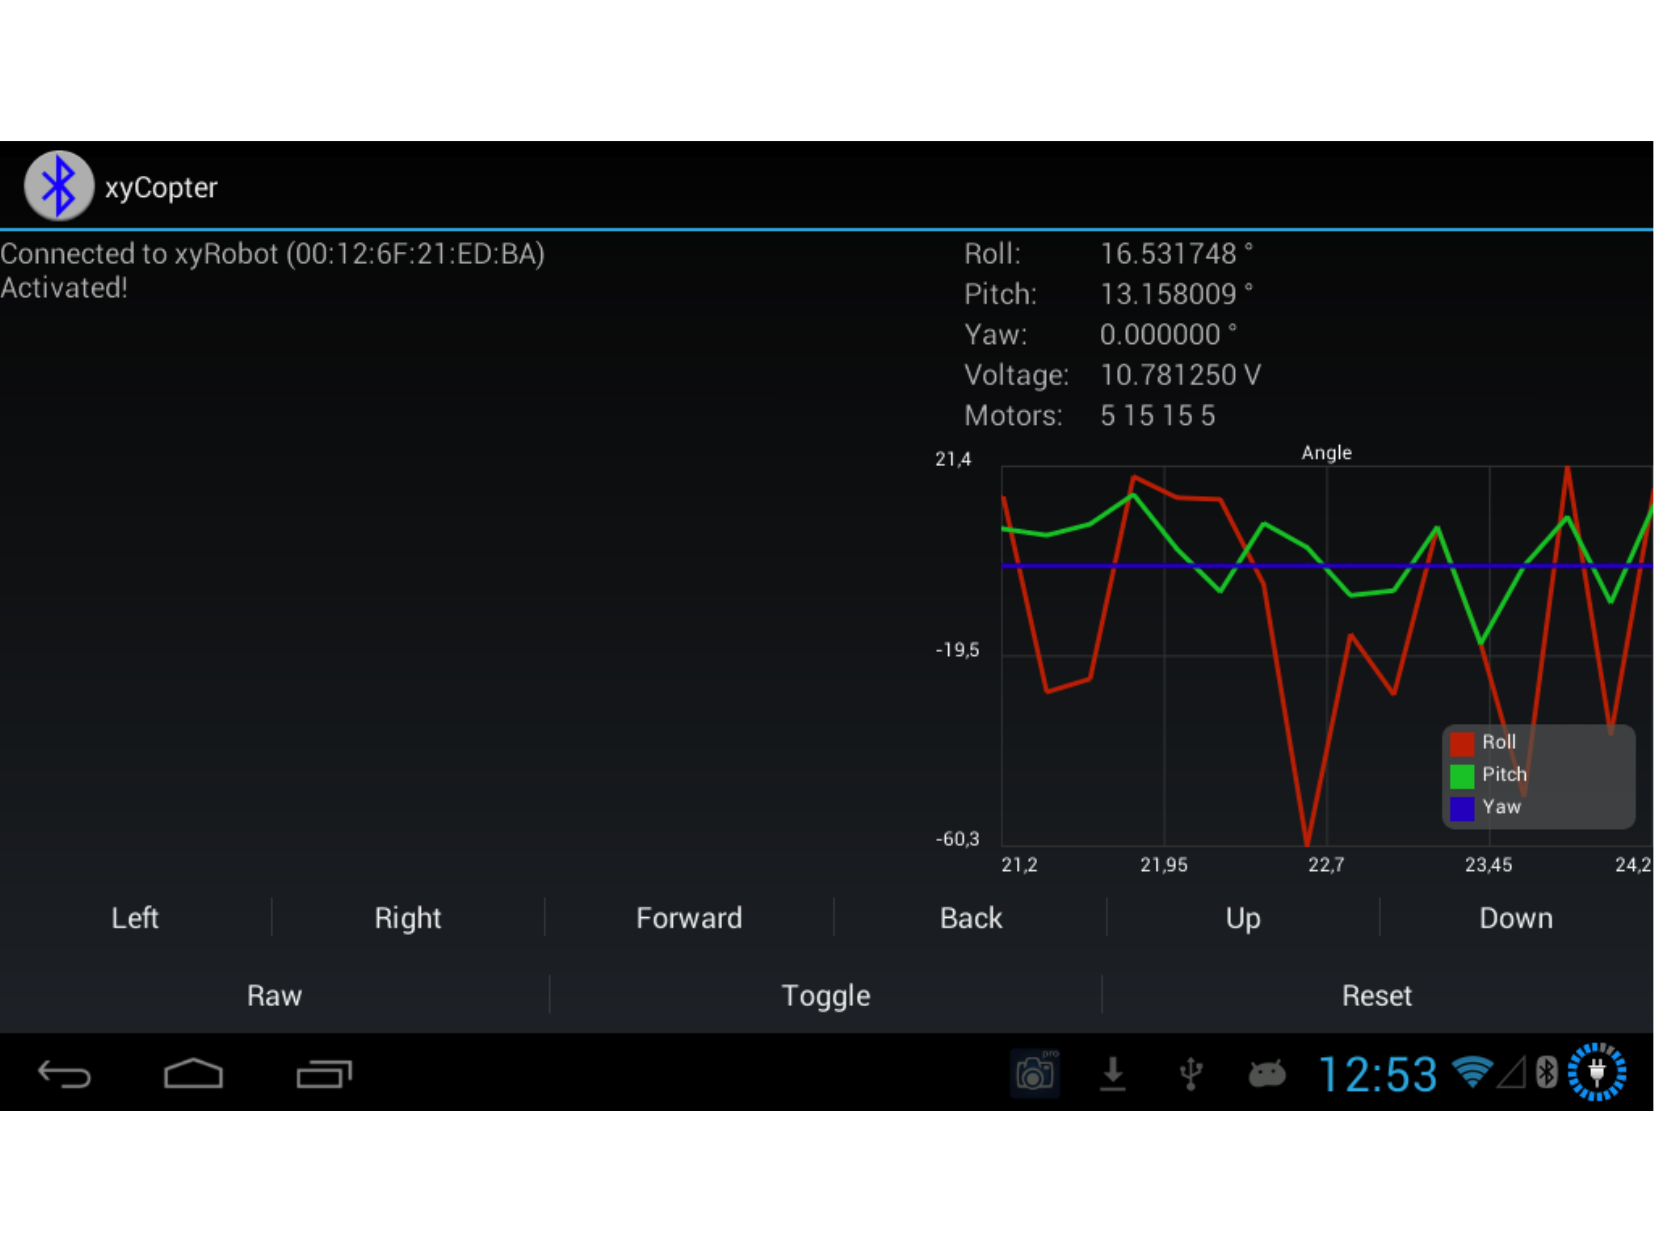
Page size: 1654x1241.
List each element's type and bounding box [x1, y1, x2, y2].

picture [0, 141, 1654, 1111]
